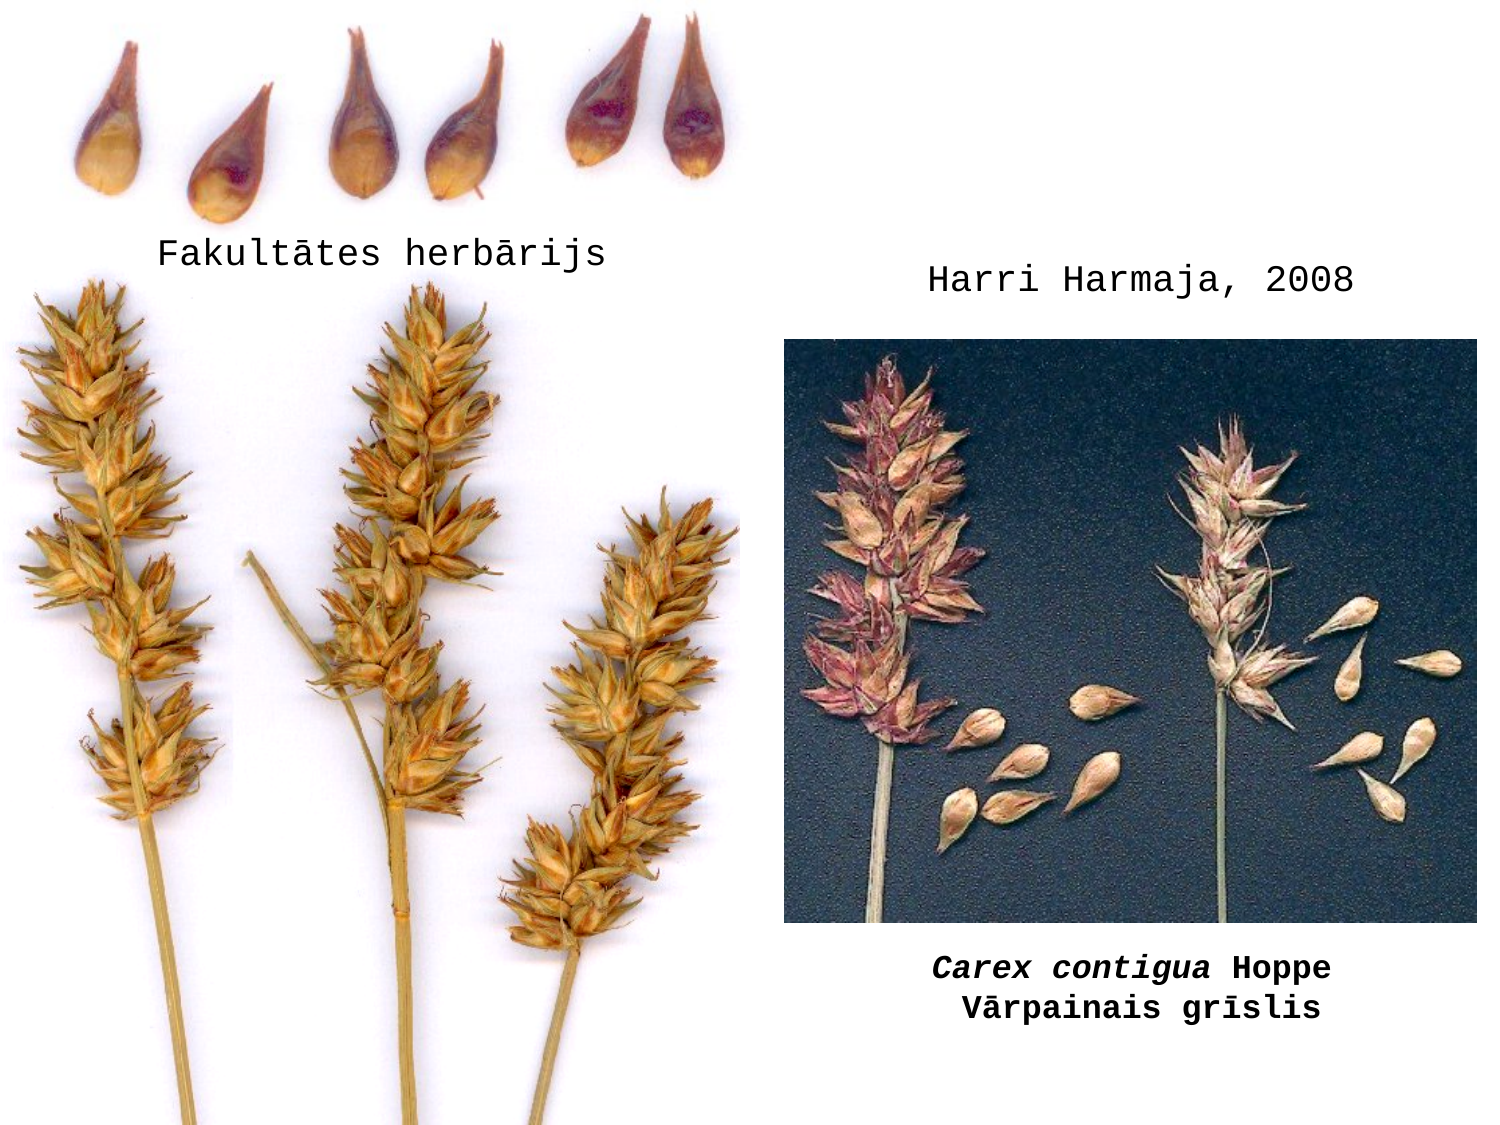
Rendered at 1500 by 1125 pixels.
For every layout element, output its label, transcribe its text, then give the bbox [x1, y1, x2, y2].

text_box Fakultātes herbārijs [142, 220, 622, 281]
text_box Carex contigua Hoppe Vārpainais grīslis [916, 937, 1367, 1033]
picture [784, 339, 1477, 923]
picture [35, 0, 761, 241]
picture [0, 256, 740, 1125]
text_box Harri Harmaja, 2008 [912, 246, 1370, 307]
